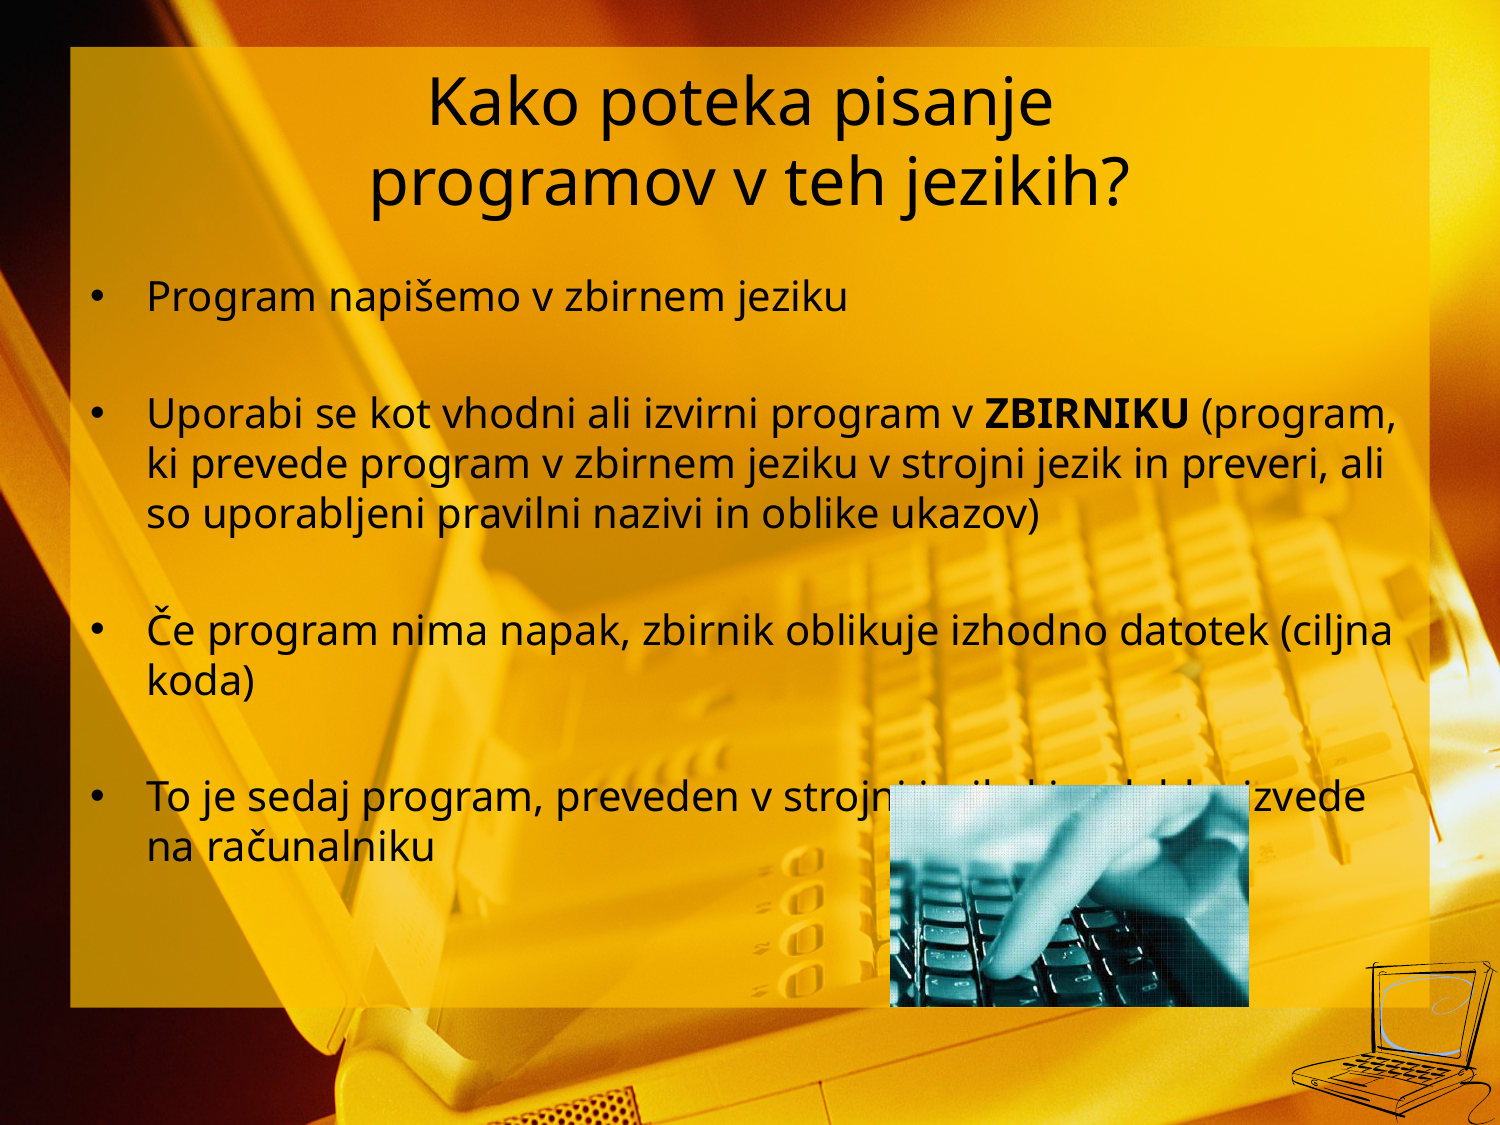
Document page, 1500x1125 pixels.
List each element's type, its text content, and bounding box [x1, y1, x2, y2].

picture [0, 0, 1500, 1125]
text_box [70, 46, 1430, 1008]
title Kako poteka pisanje programov v teh jezikih? [75, 45, 1425, 233]
list Program napišemo v zbirnem jeziku Uporabi se kot vhodni ali izvirni program v ZBIRNIKU (program, ki prevede program v zbirnem jeziku v strojni jezik in preveri, ali so uporabljeni pravilni nazivi in oblike ukazov) Če program nima napak, zbirnik oblikuje izhodno datotek (ciljna koda) To je sedaj program, preveden v strojni jezik, ki se lahko izvede na računalniku [75, 262, 1425, 1005]
